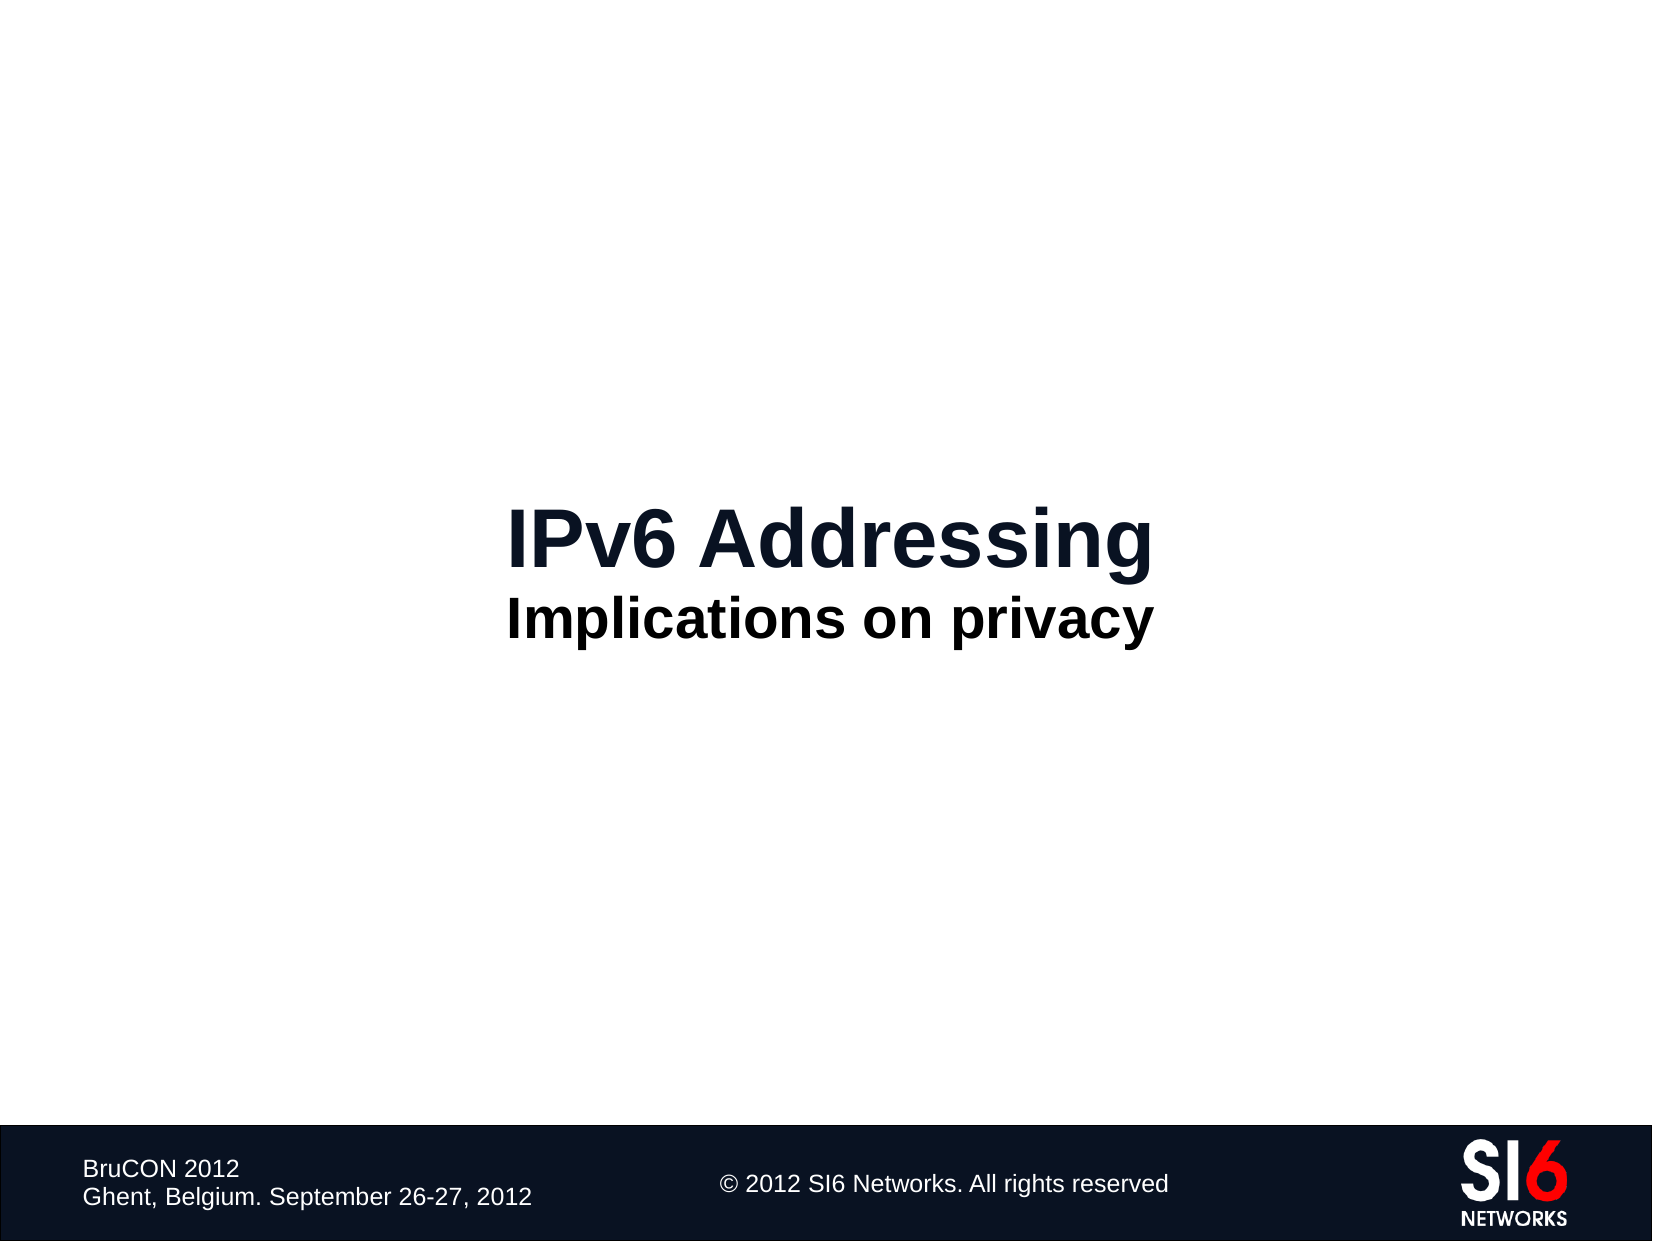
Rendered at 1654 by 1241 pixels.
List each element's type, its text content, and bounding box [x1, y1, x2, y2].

picture [1461, 1139, 1567, 1226]
title IPv6 Addressing Implications on privacy [86, 467, 1576, 676]
